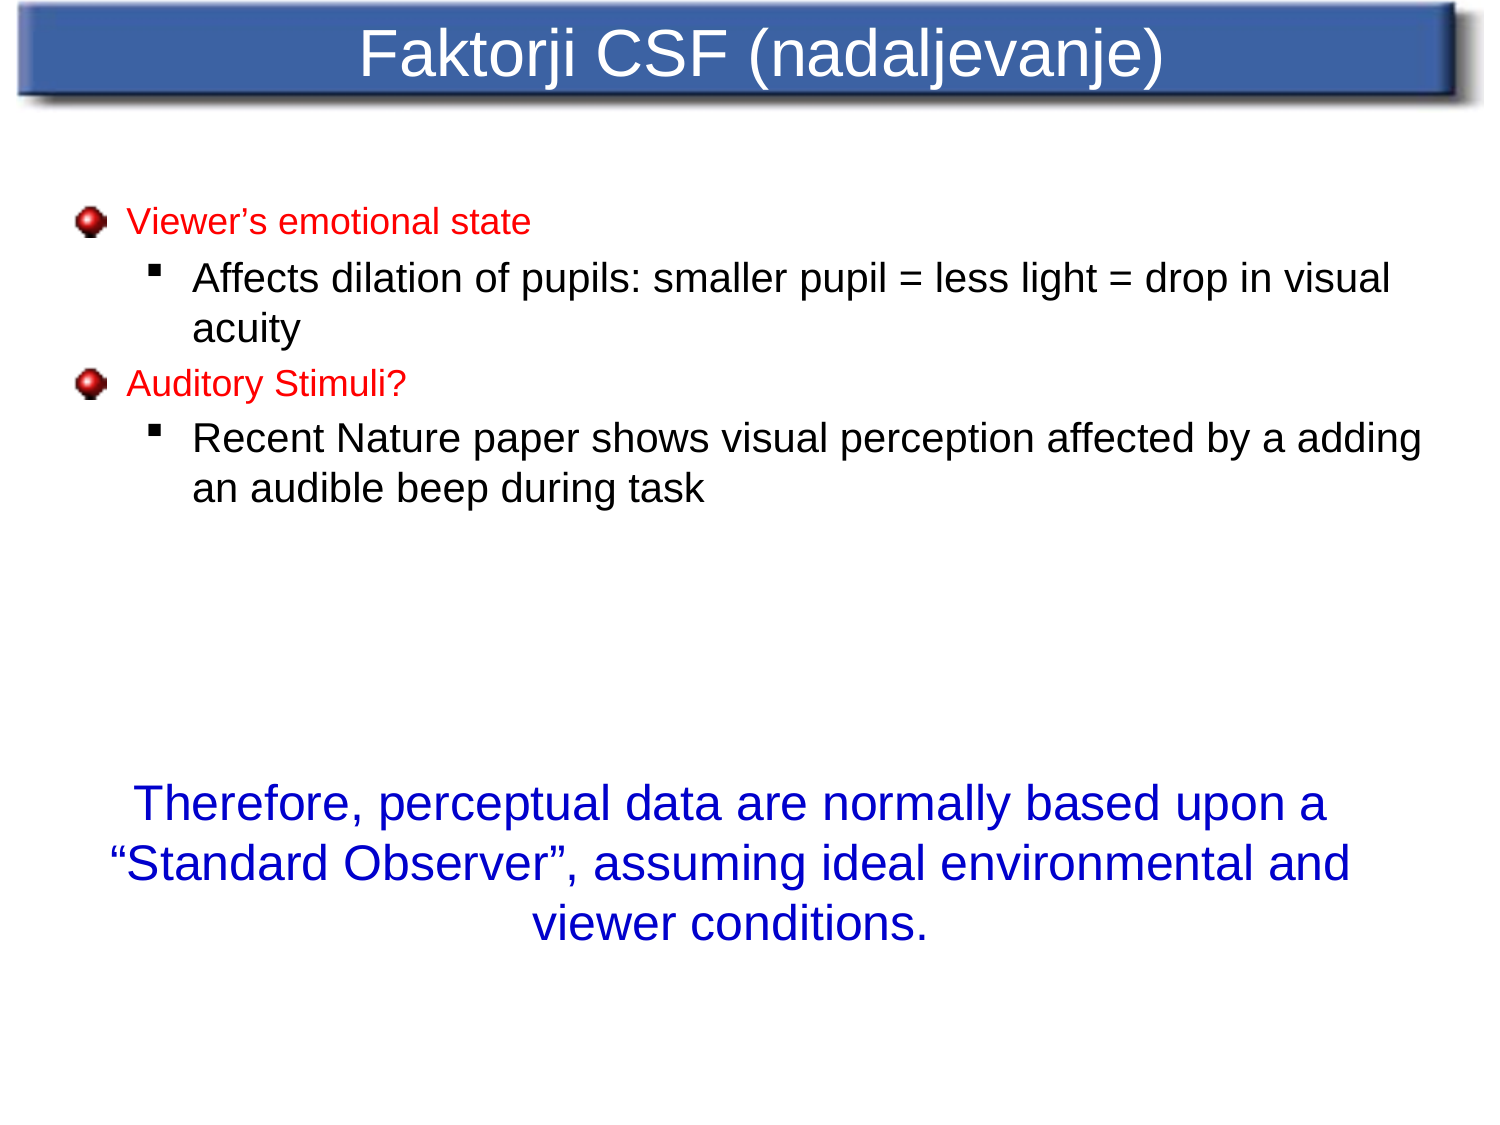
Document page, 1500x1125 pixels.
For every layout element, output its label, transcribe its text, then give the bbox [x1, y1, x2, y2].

list Viewer’s emotional state Affects dilation of pupils: smaller pupil = less light = drop in visual acuity Auditory Stimuli? Recent Nature paper shows visual perception affected by a adding an audible beep during task [55, 189, 1463, 911]
picture [16, 0, 1484, 113]
title Faktorji CSF (nadaljevanje) [24, 0, 1500, 100]
text_box Therefore, perceptual data are normally based upon a “Standard Observer”, assuming ideal environmental and viewer conditions. [87, 762, 1375, 958]
